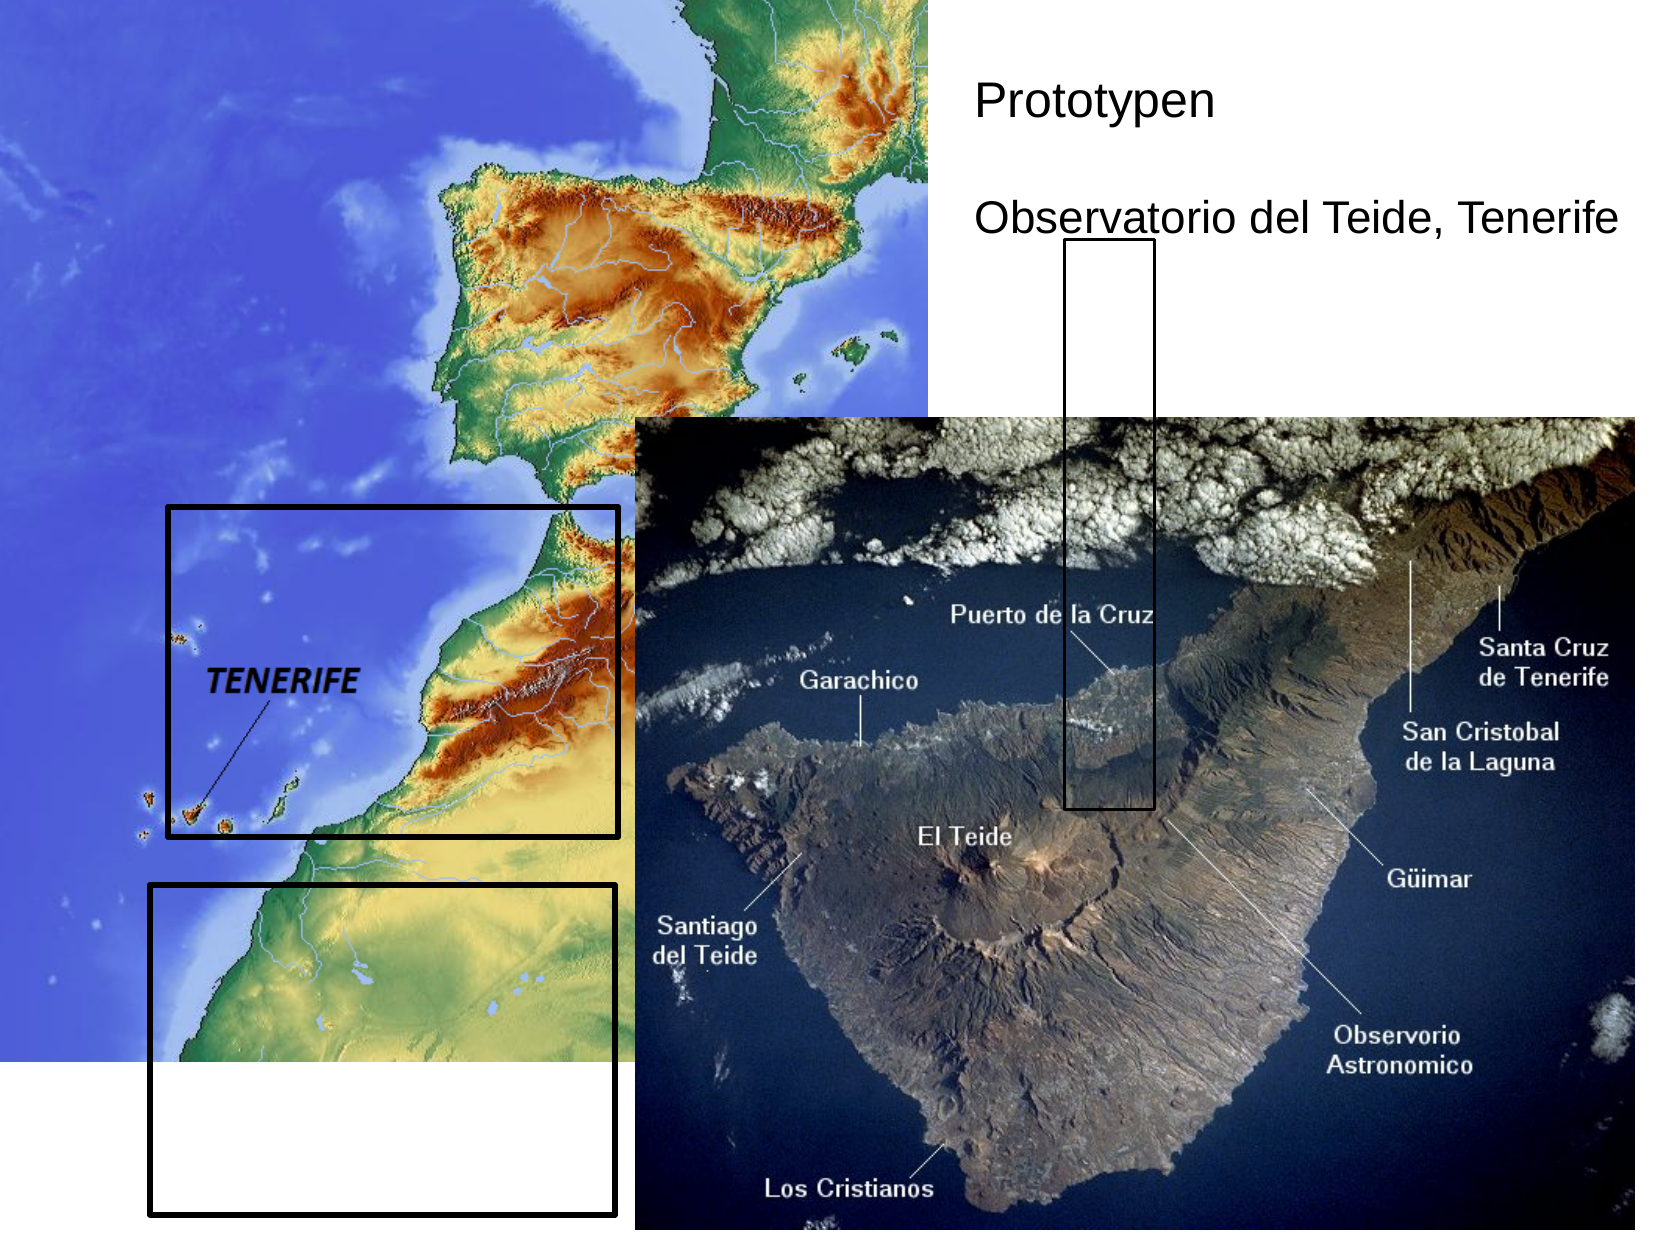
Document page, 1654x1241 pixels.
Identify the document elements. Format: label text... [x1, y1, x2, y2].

picture [1066, 417, 1153, 808]
picture [153, 888, 612, 1062]
picture [0, 0, 1635, 1230]
text_box Prototypen Observatorio del Teide, Tenerife [960, 59, 1636, 224]
